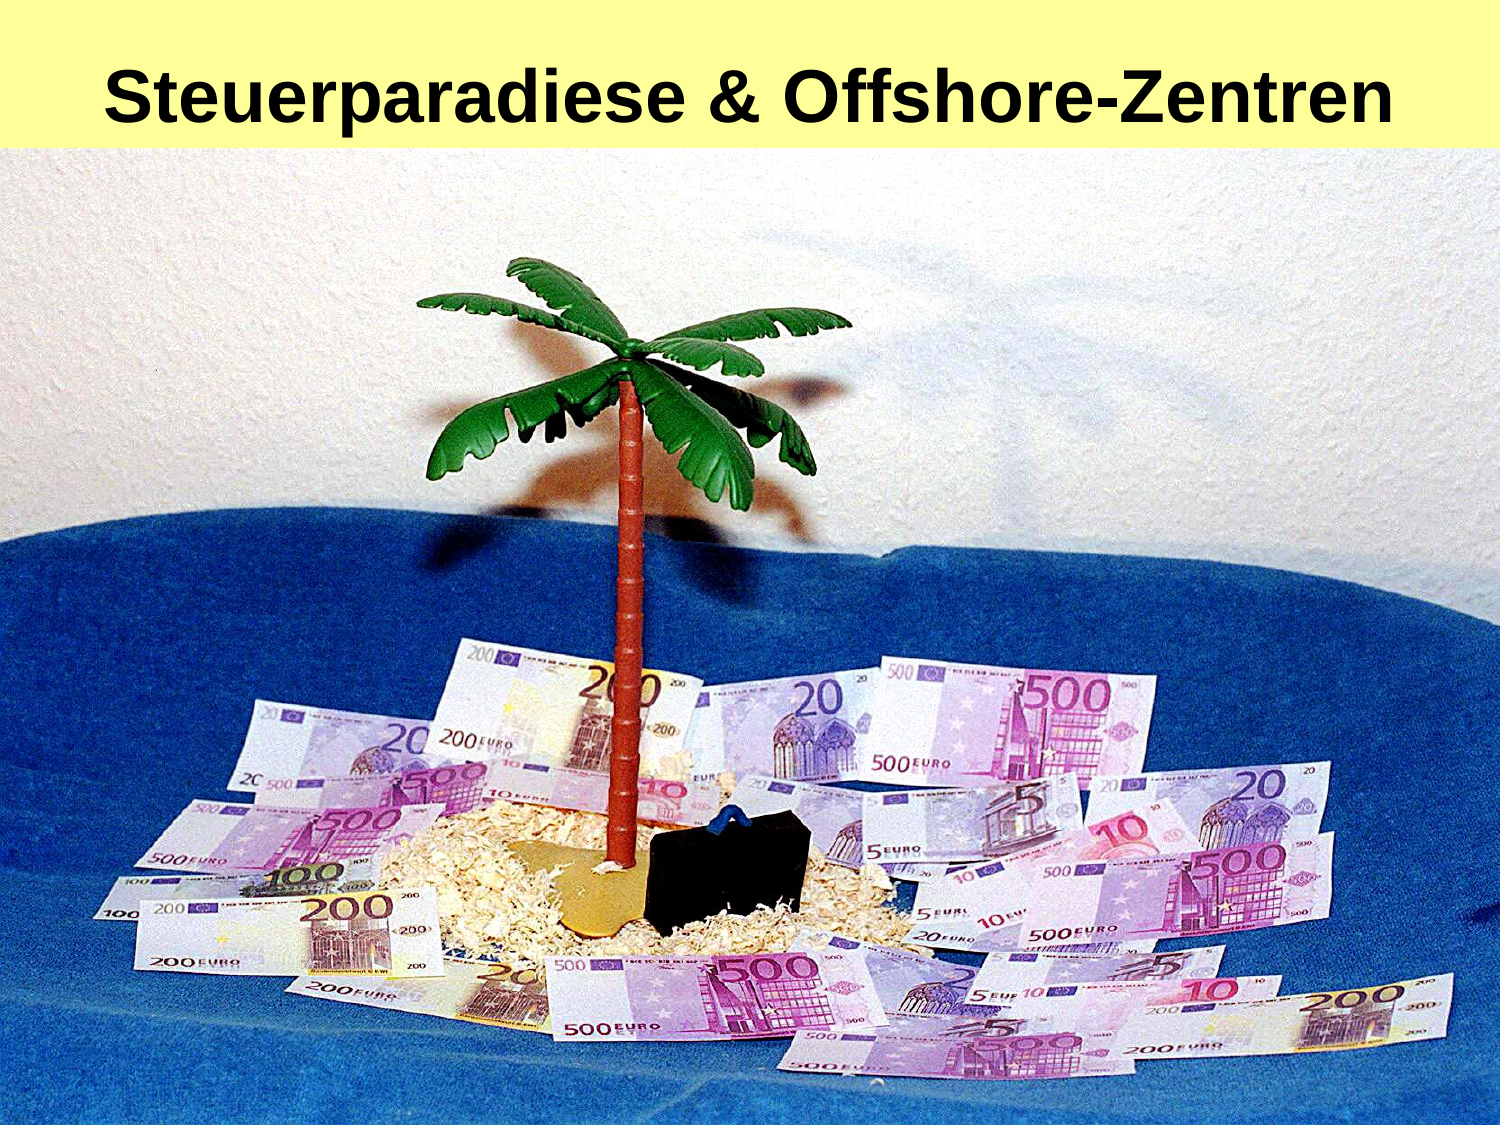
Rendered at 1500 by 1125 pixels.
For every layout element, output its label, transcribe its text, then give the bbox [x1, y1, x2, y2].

title Steuerparadiese & Offshore-Zentren [75, 41, 1426, 148]
picture [0, 148, 1500, 1125]
